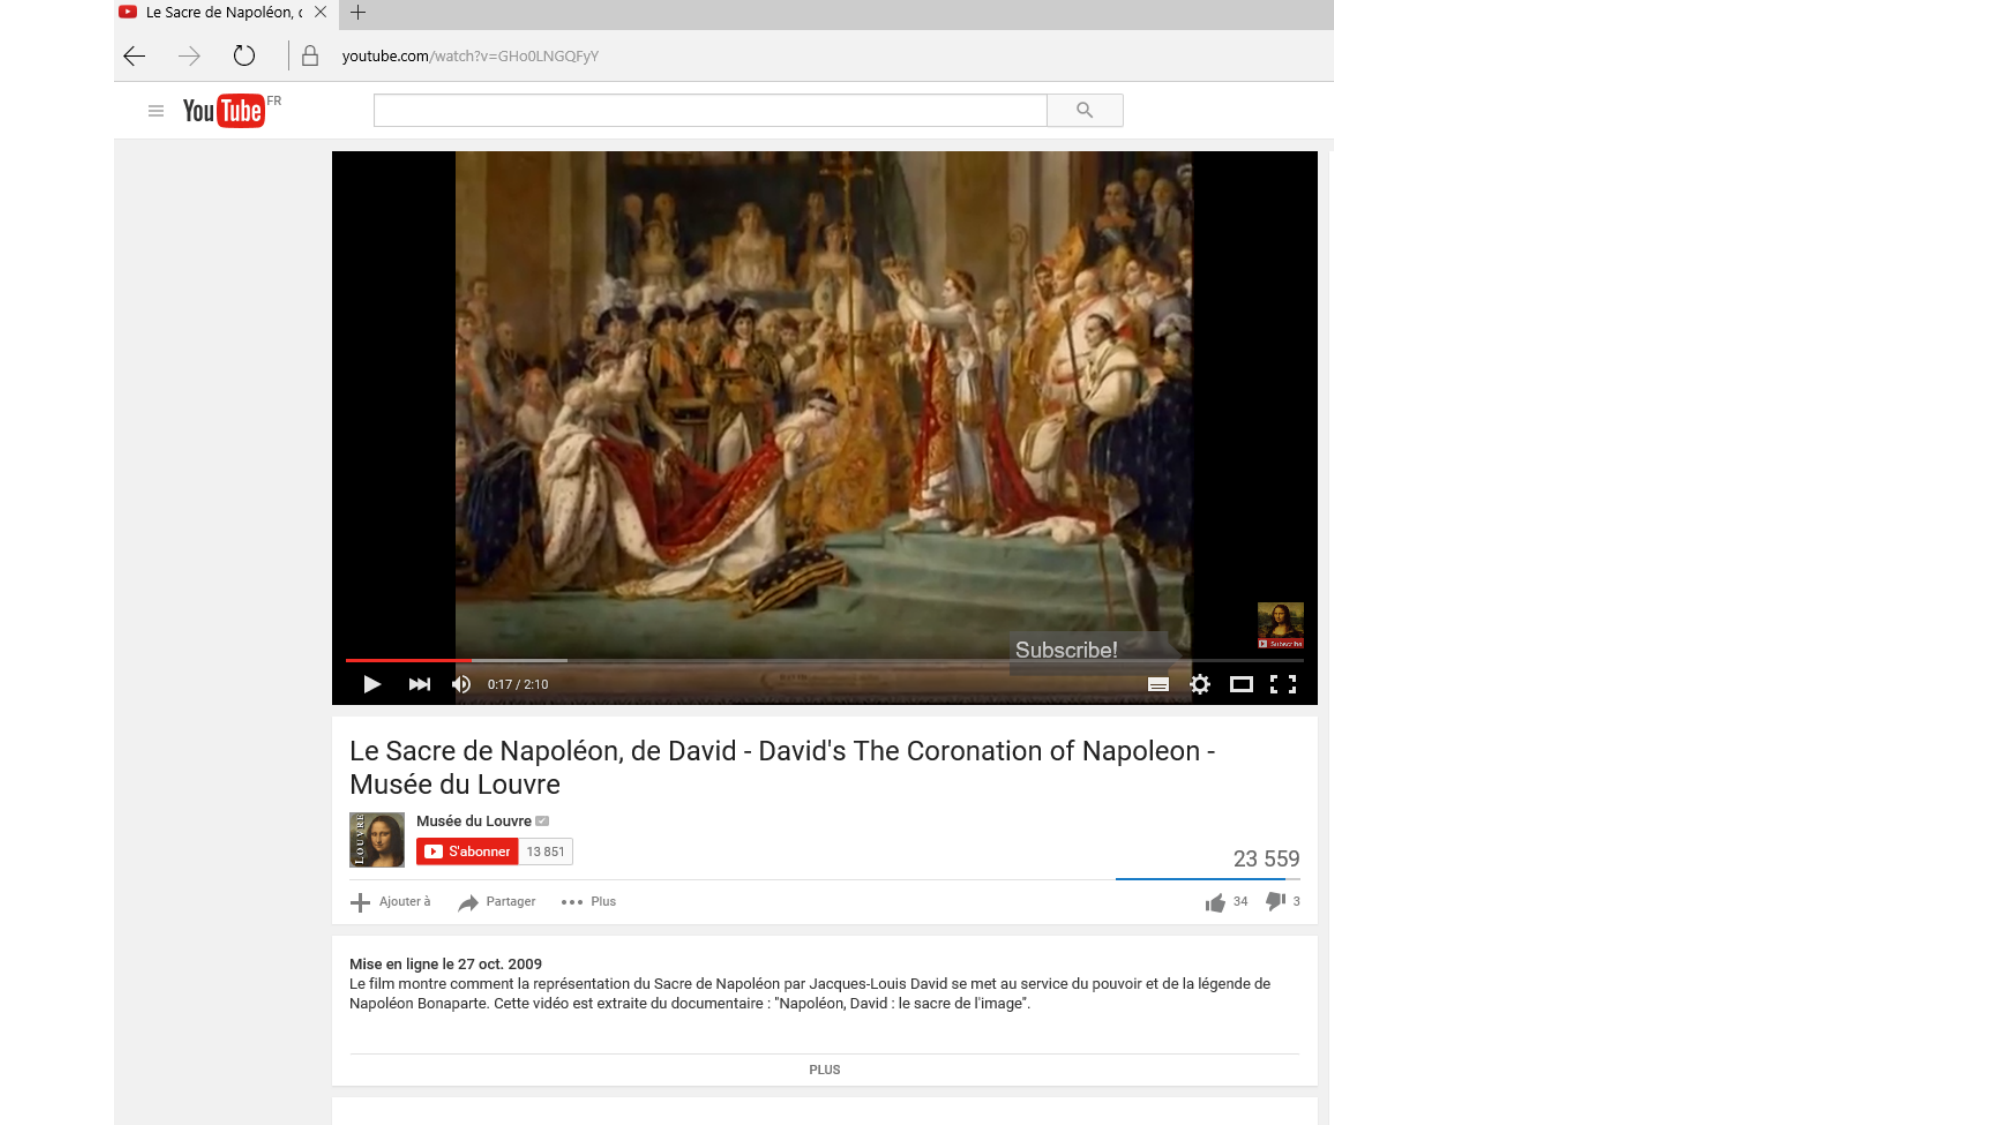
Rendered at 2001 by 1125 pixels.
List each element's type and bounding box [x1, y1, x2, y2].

picture [114, 0, 1334, 1125]
